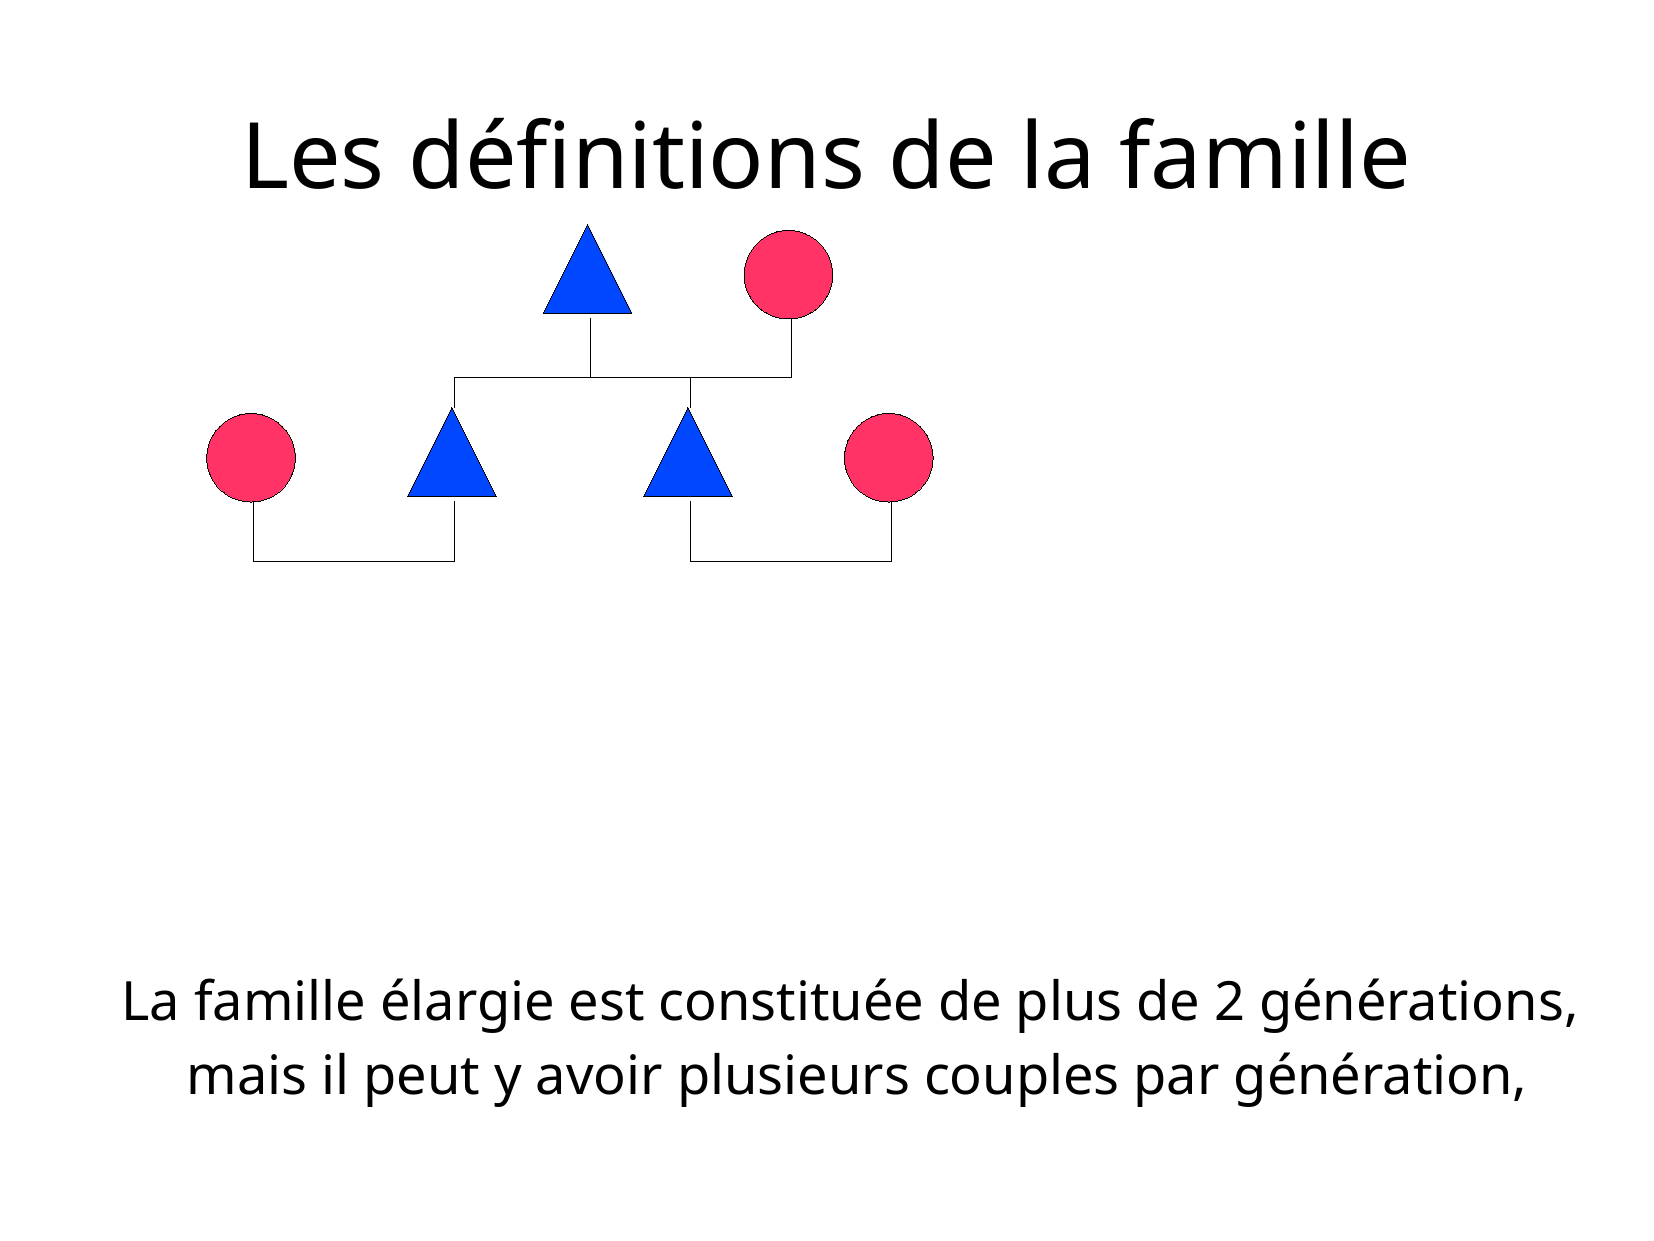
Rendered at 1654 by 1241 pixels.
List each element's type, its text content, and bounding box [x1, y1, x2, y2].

text_box La famille élargie est constituée de plus de 2 générations, mais il peut y avoir plusieurs couples par génération, [106, 966, 1398, 1107]
text_box [844, 413, 934, 503]
text_box [206, 413, 296, 503]
title Les définitions de la famille [82, 56, 1571, 250]
text_box [407, 407, 497, 497]
text_box [643, 407, 733, 497]
text_box [744, 230, 833, 319]
text_box [543, 224, 632, 314]
